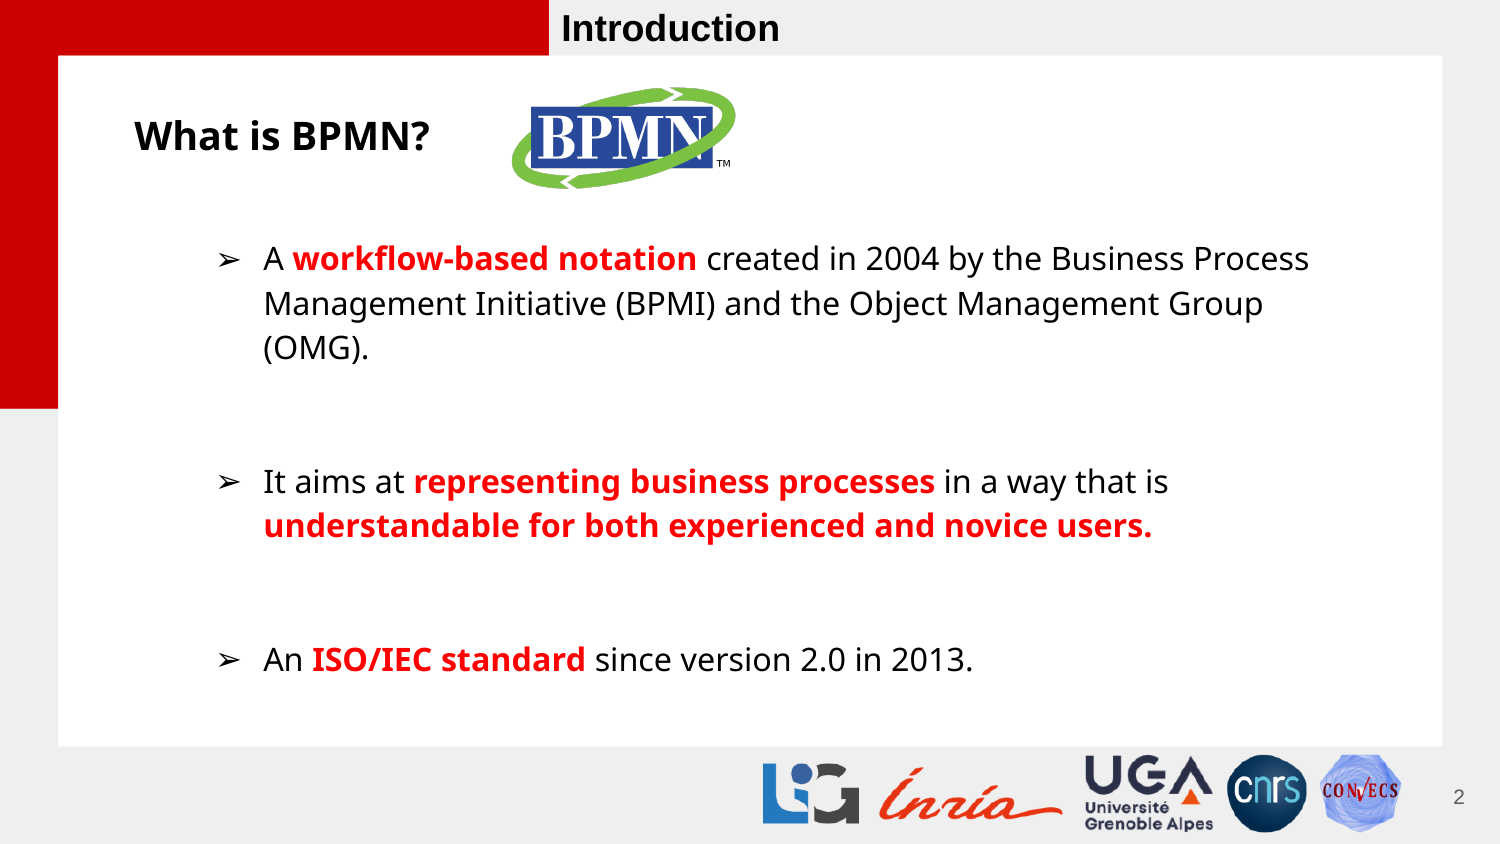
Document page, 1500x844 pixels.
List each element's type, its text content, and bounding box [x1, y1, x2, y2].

slide_number <number> [1389, 764, 1480, 830]
picture [0, 0, 1500, 844]
text_box What is BPMN? A workflow-based notation created in 2004 by the Business Process Management Initiative (BPMI) and the Object Management Group (OMG). It aims at representing business processes in a way that is understandable for both experienced and novice users. An ISO/IEC standard since version 2.0 in 2013. [119, 88, 1381, 744]
text_box Introduction [546, 0, 1441, 55]
